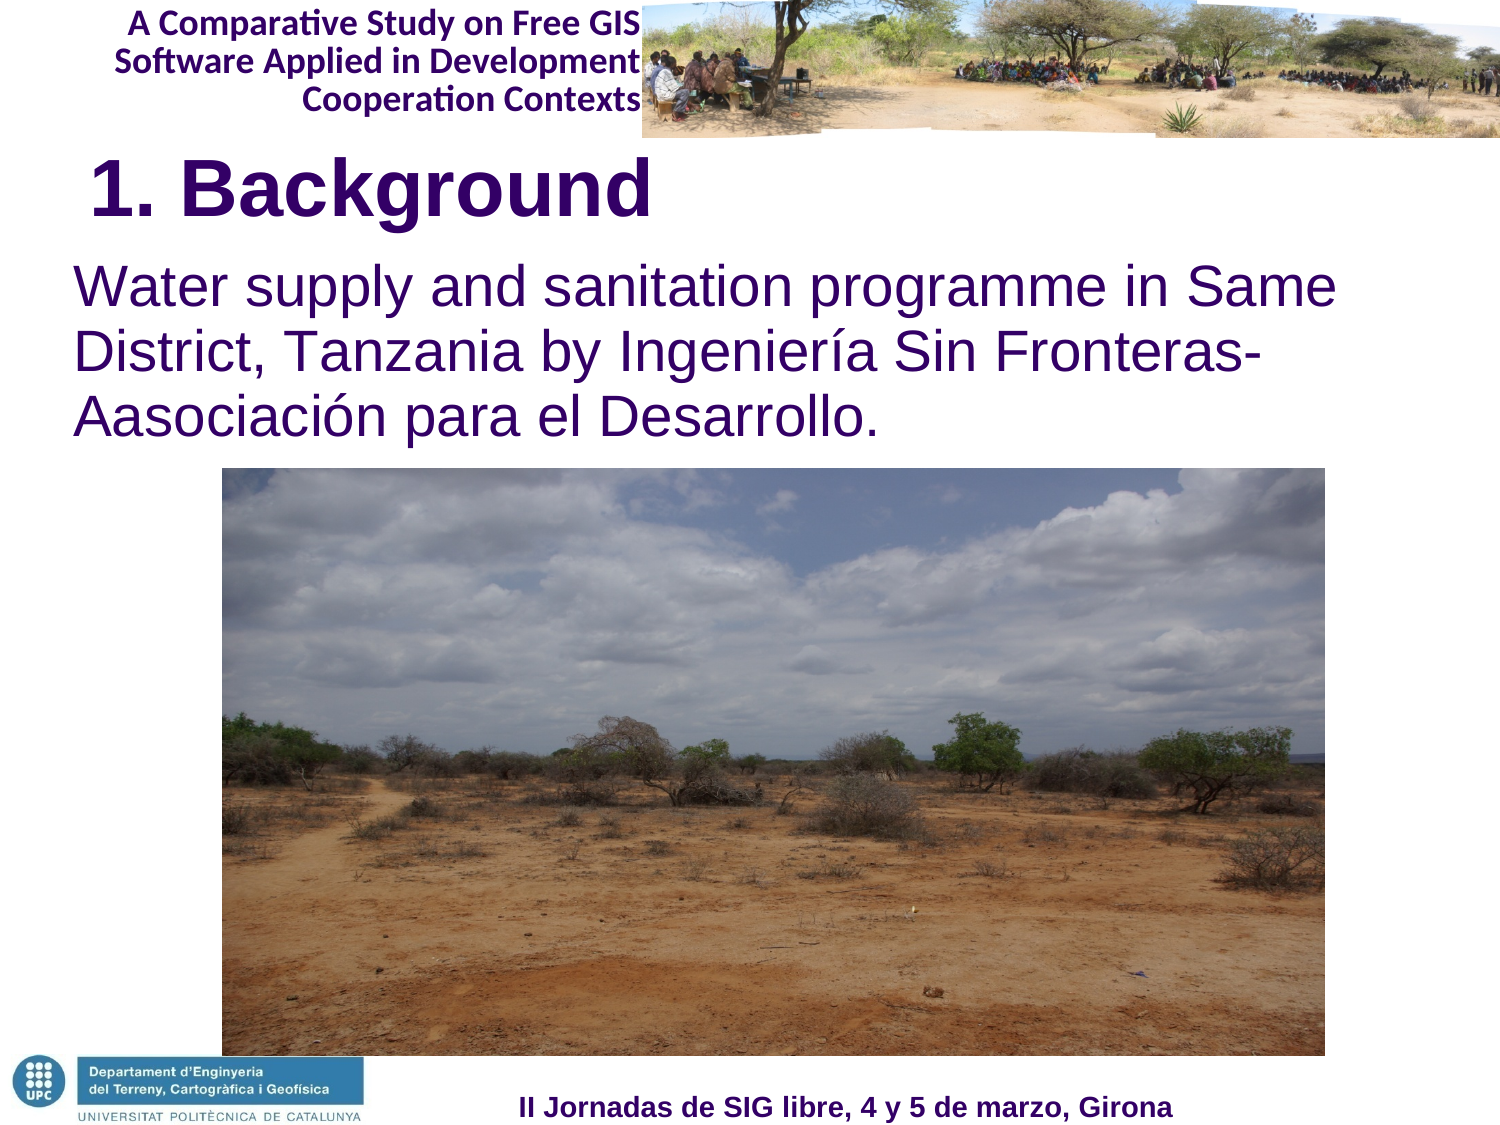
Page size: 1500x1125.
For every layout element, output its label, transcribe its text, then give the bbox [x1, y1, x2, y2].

text_box II Jornadas de SIG libre, 4 y 5 de marzo, Girona [360, 1083, 1341, 1125]
title 1. Background [75, 105, 1199, 246]
picture [0, 468, 1325, 1125]
text_box Water supply and sanitation programme in Same District, Tanzania by Ingeniería Sin Fronteras-Aasociación para el Desarrollo. [58, 246, 1430, 457]
picture [642, 0, 1500, 138]
